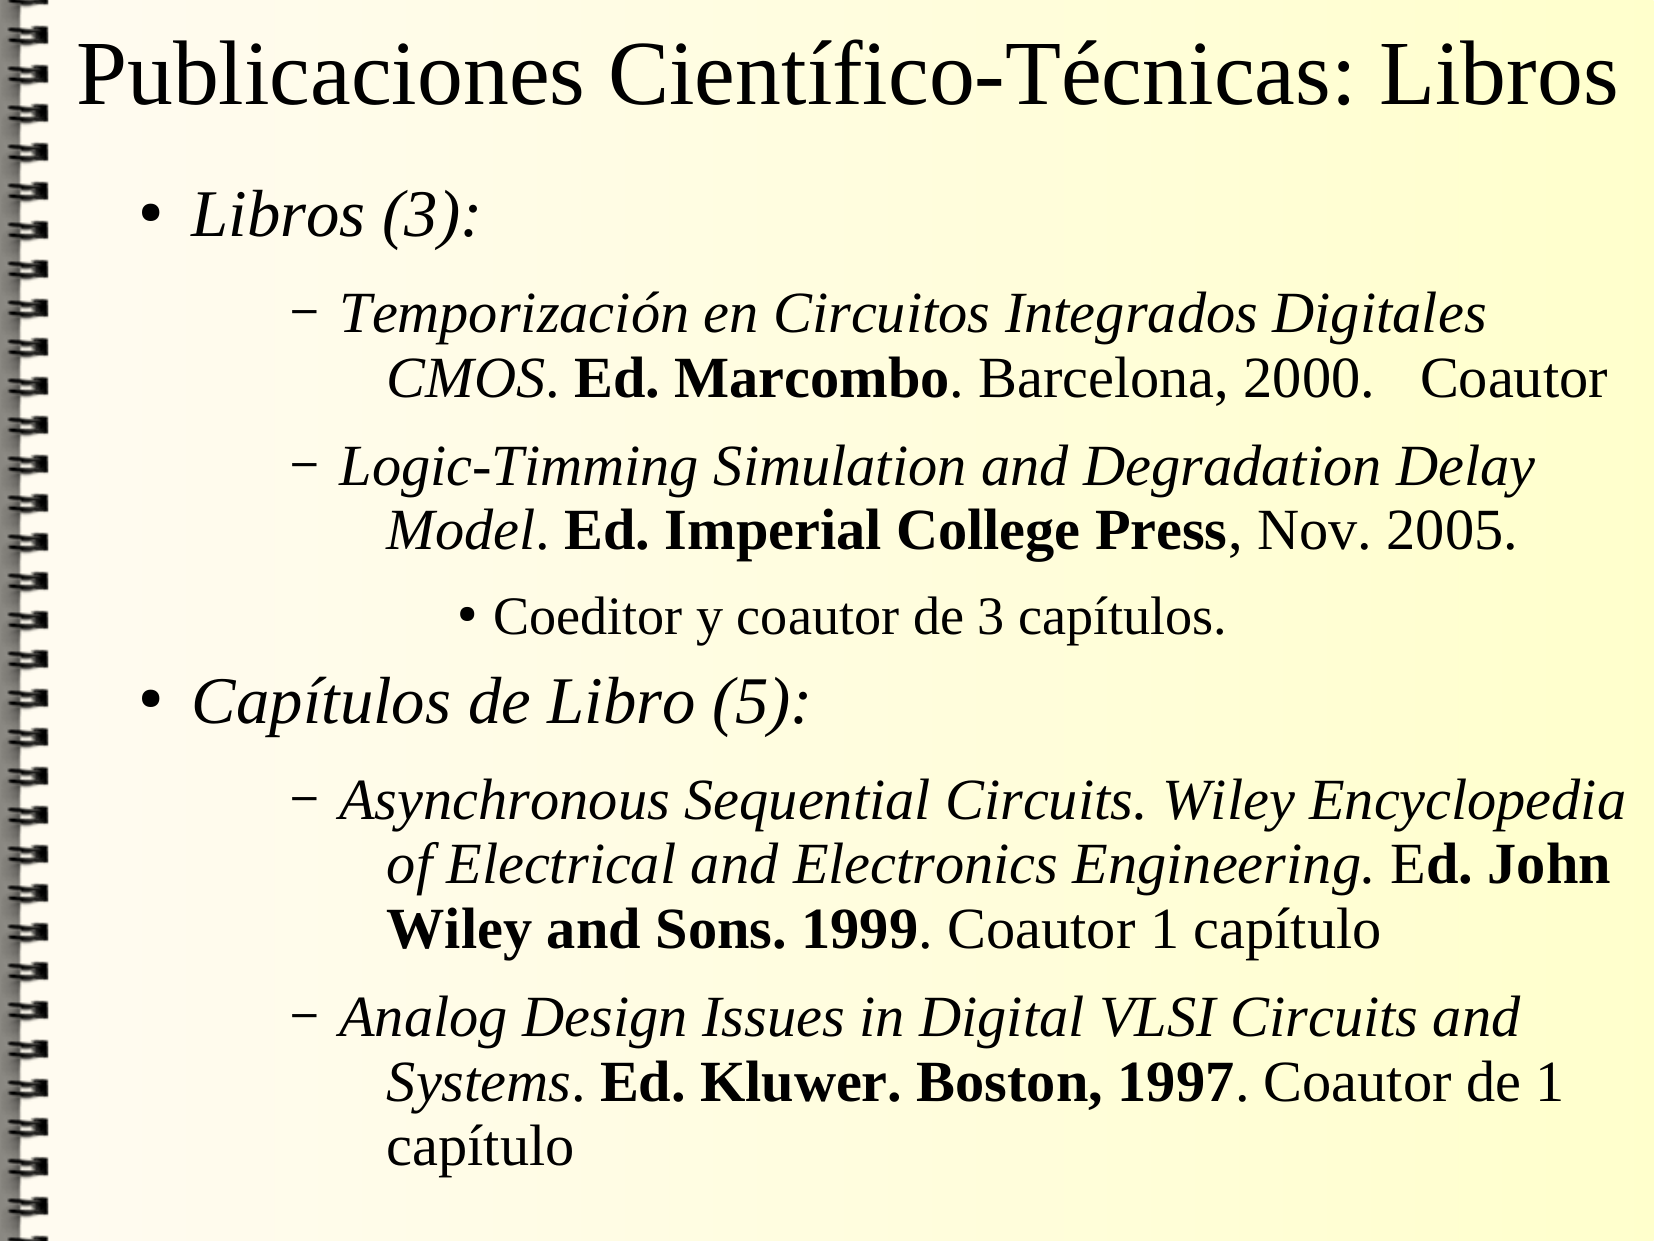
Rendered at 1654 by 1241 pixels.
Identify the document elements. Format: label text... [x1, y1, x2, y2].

picture [0, 0, 1654, 1241]
title Publicaciones Científico-Técnicas: Libros [59, 0, 1639, 148]
list Libros (3): Temporización en Circuitos Integrados Digitales CMOS. Ed. Marcombo. Barcelona, 2000. Coautor Logic-Timming Simulation and Degradation Delay Model. Ed. Imperial College Press, Nov. 2005. Coeditor y coautor de 3 capítulos. Capítulos de Libro (5): Asynchronous Sequential Circuits. Wiley Encyclopedia of Electrical and Electronics Engineering. Ed. John Wiley and Sons. 1999. Coautor 1 capítulo Analog Design Issues in Digital VLSI Circuits and Systems. Ed. Kluwer. Boston, 1997. Coautor de 1 capítulo [103, 177, 1654, 1196]
